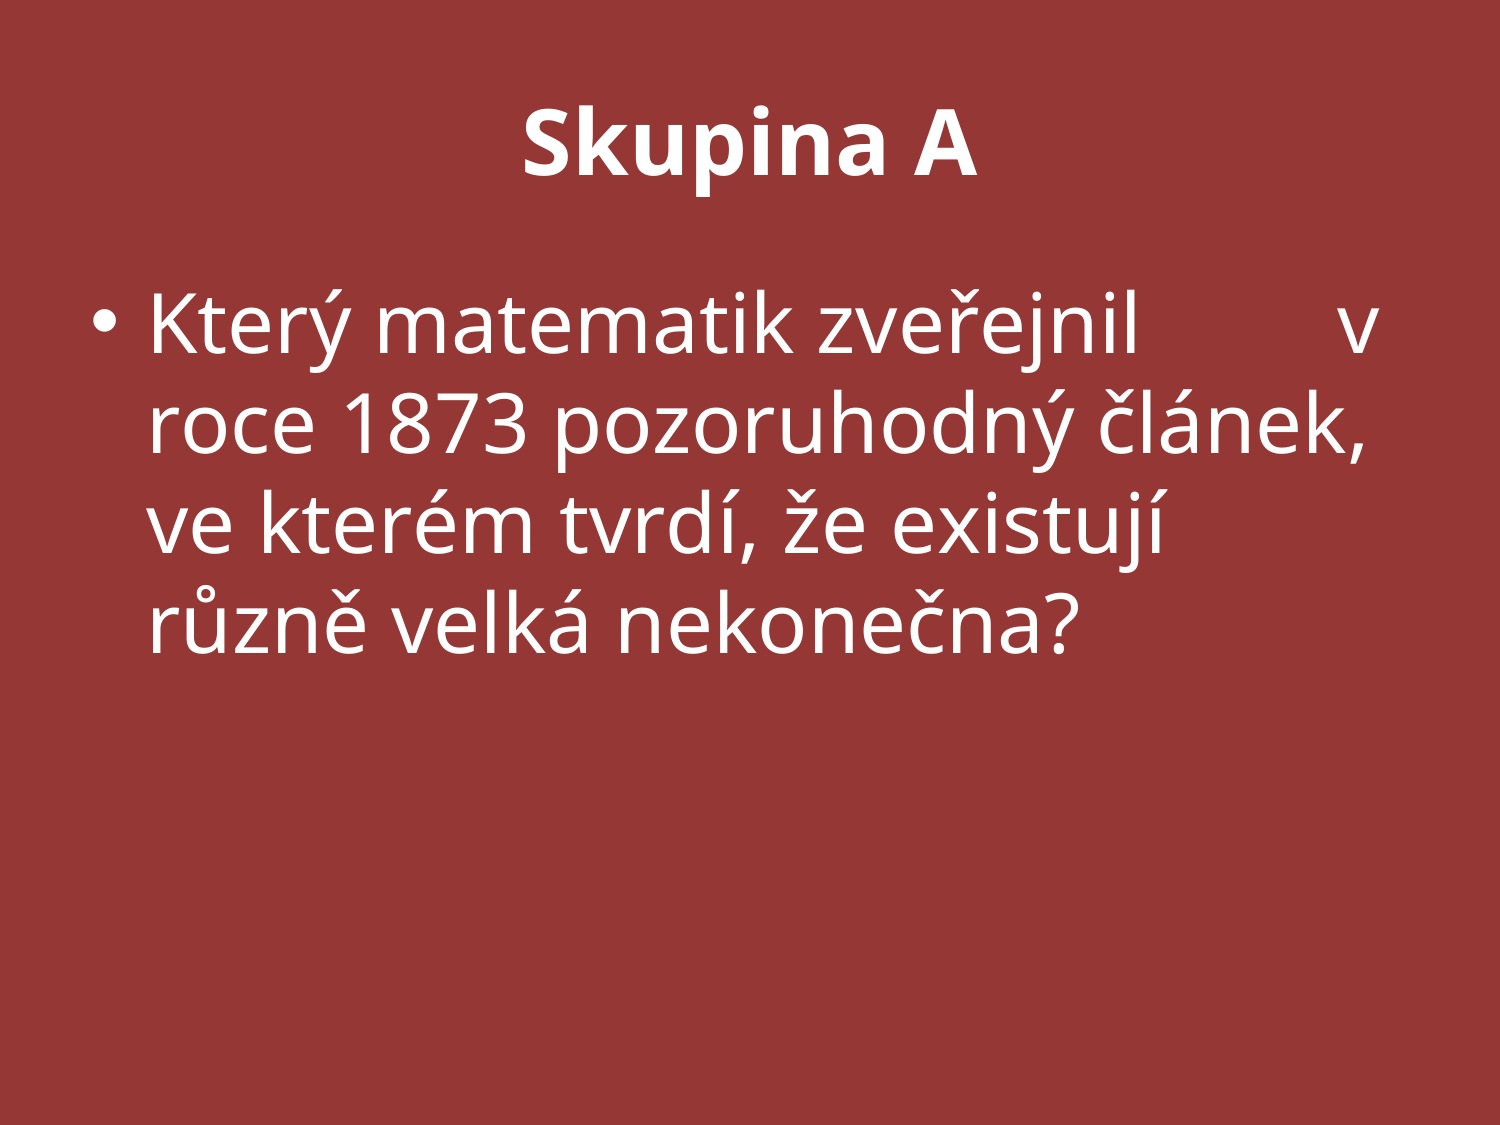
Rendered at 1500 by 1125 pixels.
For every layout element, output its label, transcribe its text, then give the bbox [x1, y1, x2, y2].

title Skupina A [75, 45, 1426, 233]
list Který matematik zveřejnil v roce 1873 pozoruhodný článek, ve kterém tvrdí, že existují různě velká nekonečna? [75, 262, 1426, 1006]
